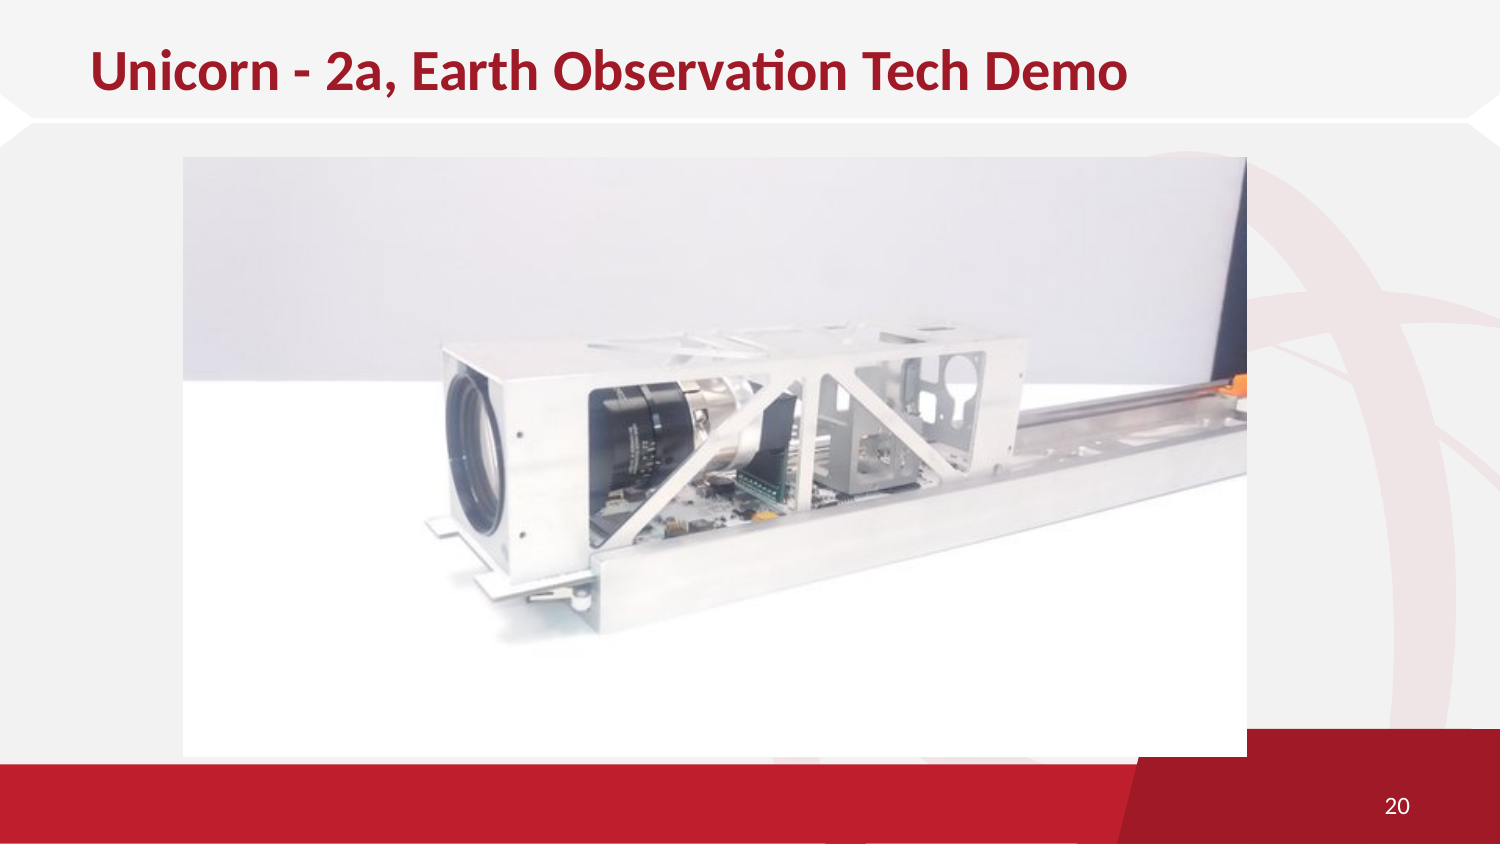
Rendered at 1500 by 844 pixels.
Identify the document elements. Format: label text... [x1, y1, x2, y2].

slide_number <number> [1074, 782, 1425, 827]
picture [183, 157, 1247, 757]
title Unicorn - 2a, Earth Observation Tech Demo [75, 23, 1425, 112]
